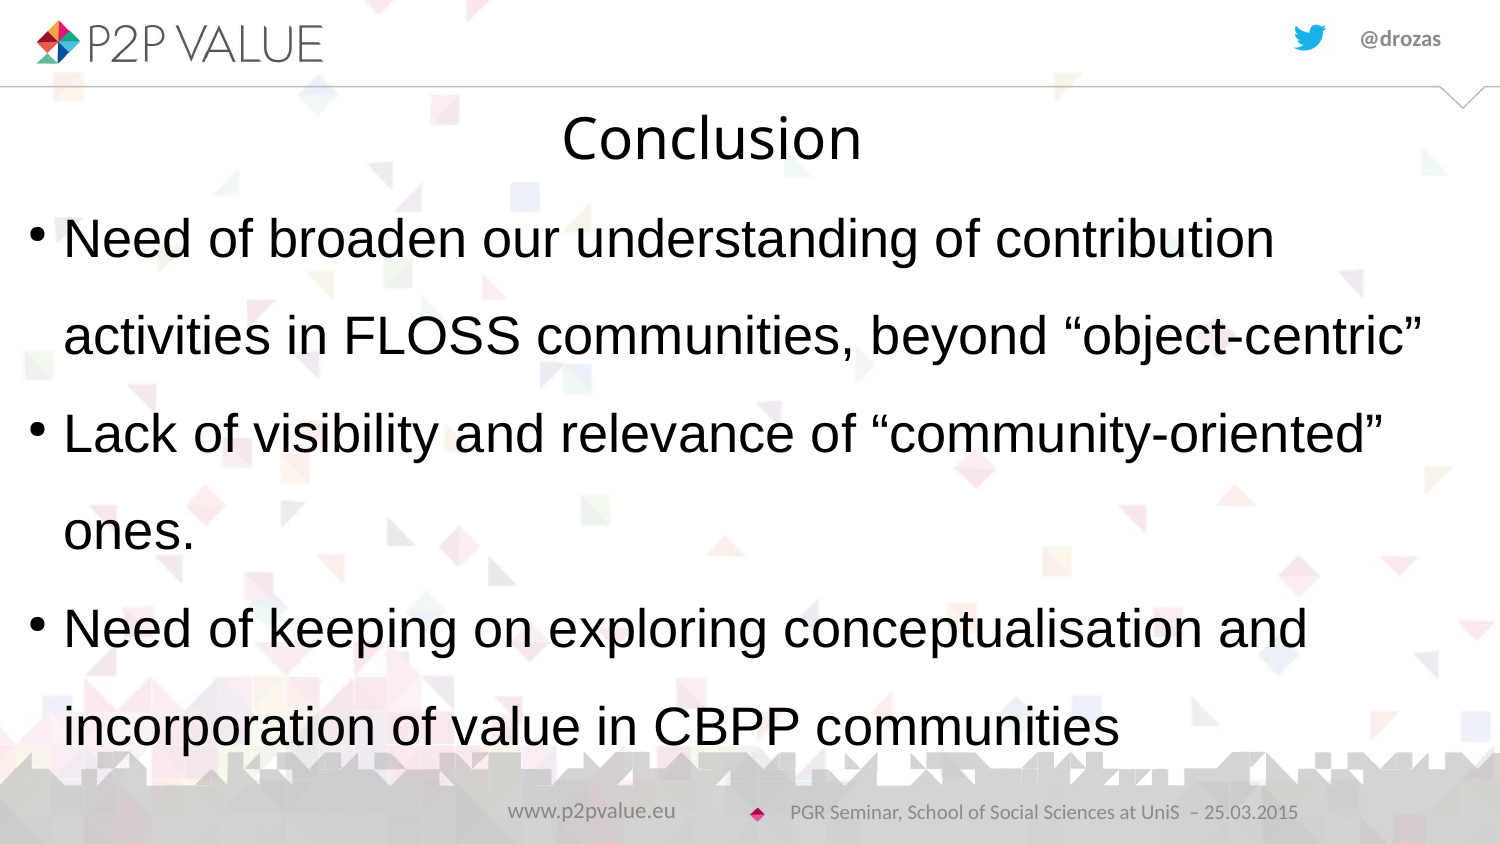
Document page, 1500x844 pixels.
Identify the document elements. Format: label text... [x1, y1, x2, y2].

subtitle Need of broaden our understanding of contribution activities in FLOSS communities, beyond “object-centric” Lack of visibility and relevance of “community-oriented” ones. Need of keeping on exploring conceptualisation and incorporation of value in CBPP communities [14, 163, 1495, 767]
text_box PGR Seminar, School of Social Sciences at UniS – 25.03.2015 [777, 788, 1470, 834]
title Conclusion [60, 92, 1366, 163]
text_box www.p2pvalue.eu [501, 789, 720, 829]
picture [0, 0, 1500, 844]
text_box @drozas [1333, 15, 1455, 60]
